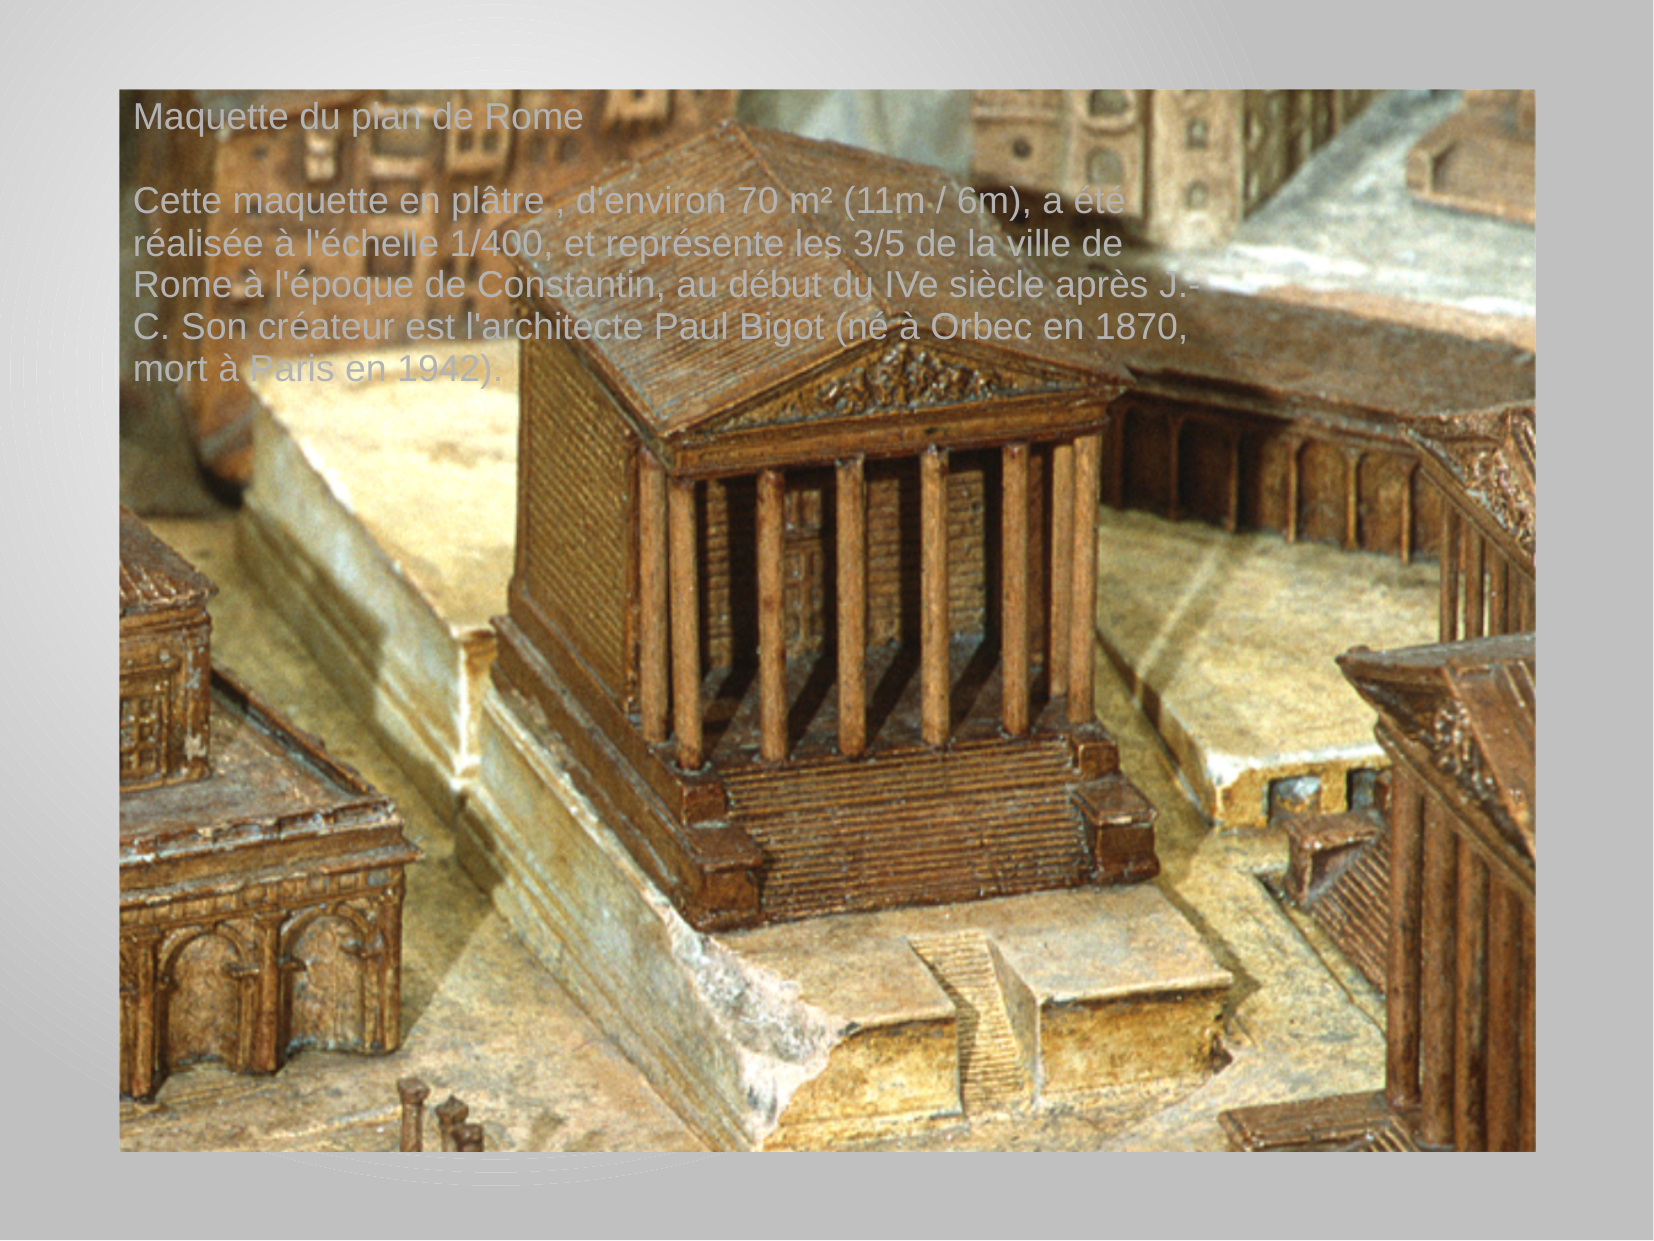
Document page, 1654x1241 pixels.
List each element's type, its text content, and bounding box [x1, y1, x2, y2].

picture [118, 88, 1536, 1152]
text_box Maquette du plan de Rome Cette maquette en plâtre , d'environ 70 m² (11m / 6m), a été réalisée à l'échelle 1/400, et représente les 3/5 de la ville de Rome à l'époque de Constantin, au début du IVe siècle après J.-C. Son créateur est l'architecte Paul Bigot (né à Orbec en 1870, mort à Paris en 1942). [118, 88, 1241, 398]
